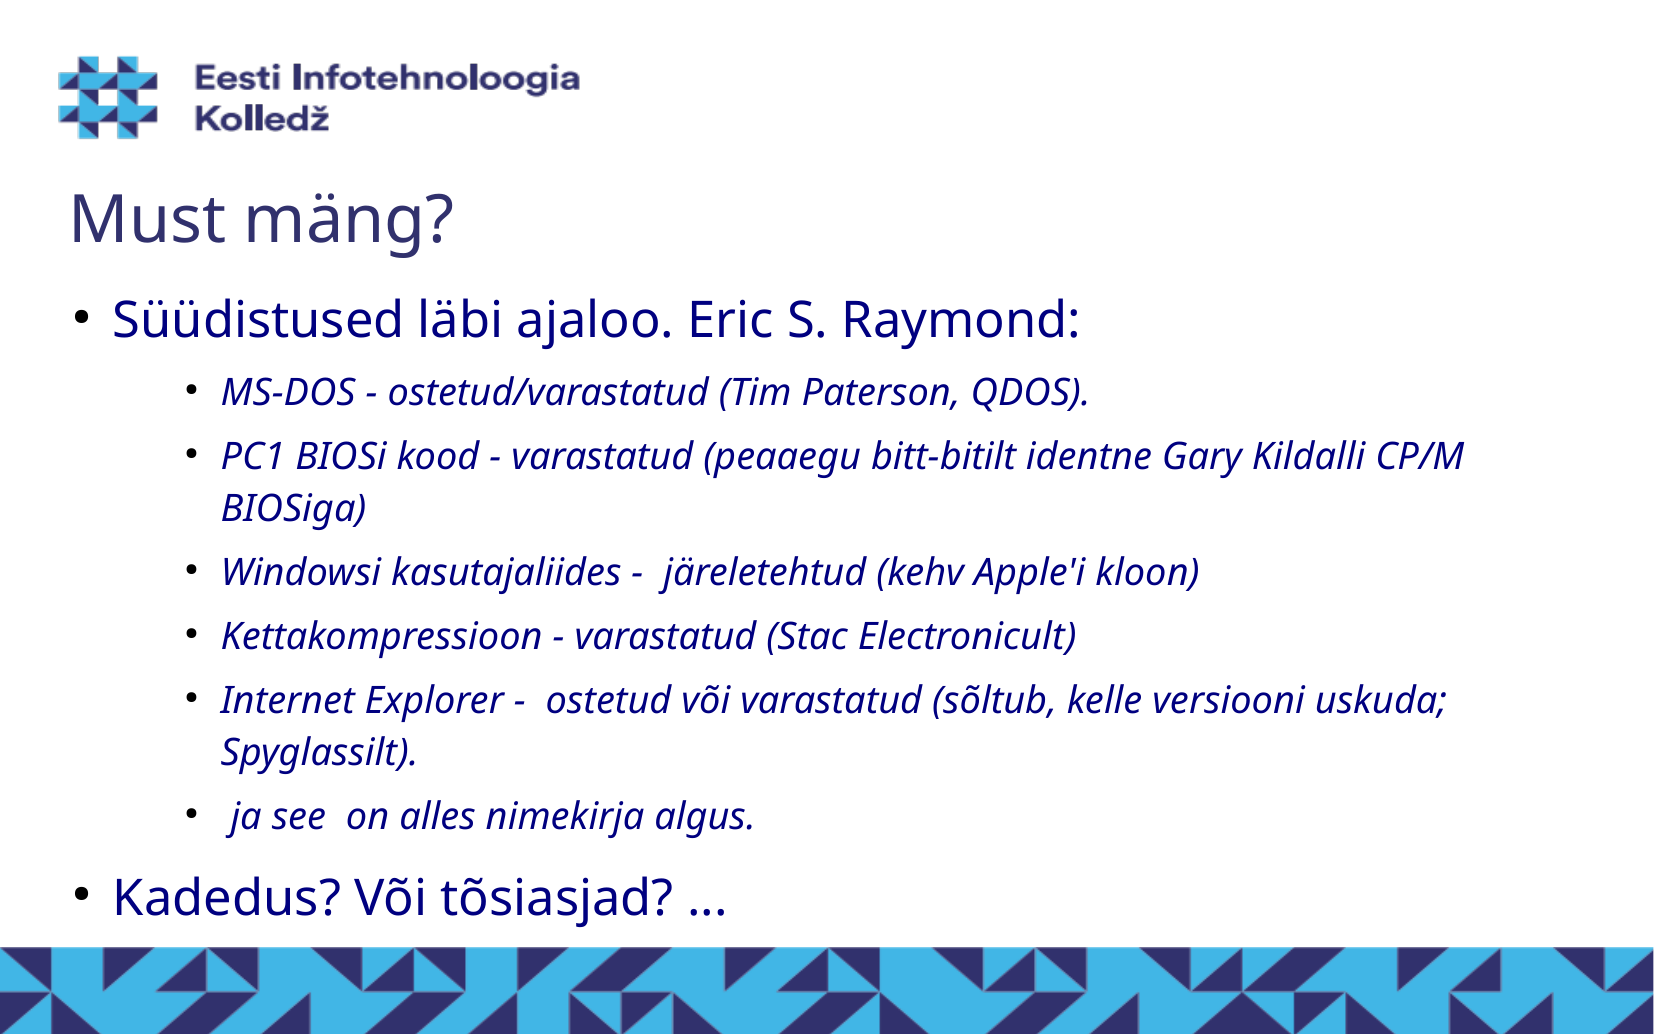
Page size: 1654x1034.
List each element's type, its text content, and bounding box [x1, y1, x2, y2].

list Süüdistused läbi ajaloo. Eric S. Raymond: MS-DOS - ostetud/varastatud (Tim Paterson, QDOS). PC1 BIOSi kood - varastatud (peaaegu bitt-bitilt identne Gary Kildalli CP/M BIOSiga) Windowsi kasutajaliides - järeletehtud (kehv Apple'i kloon) Kettakompressioon - varastatud (Stac Electronicult) Internet Explorer - ostetud või varastatud (sõltub, kelle versiooni uskuda; Spyglassilt). ja see on alles nimekirja algus. Kadedus? Või tõsiasjad? ... [59, 283, 1595, 936]
title Must mäng? [68, 147, 1536, 283]
